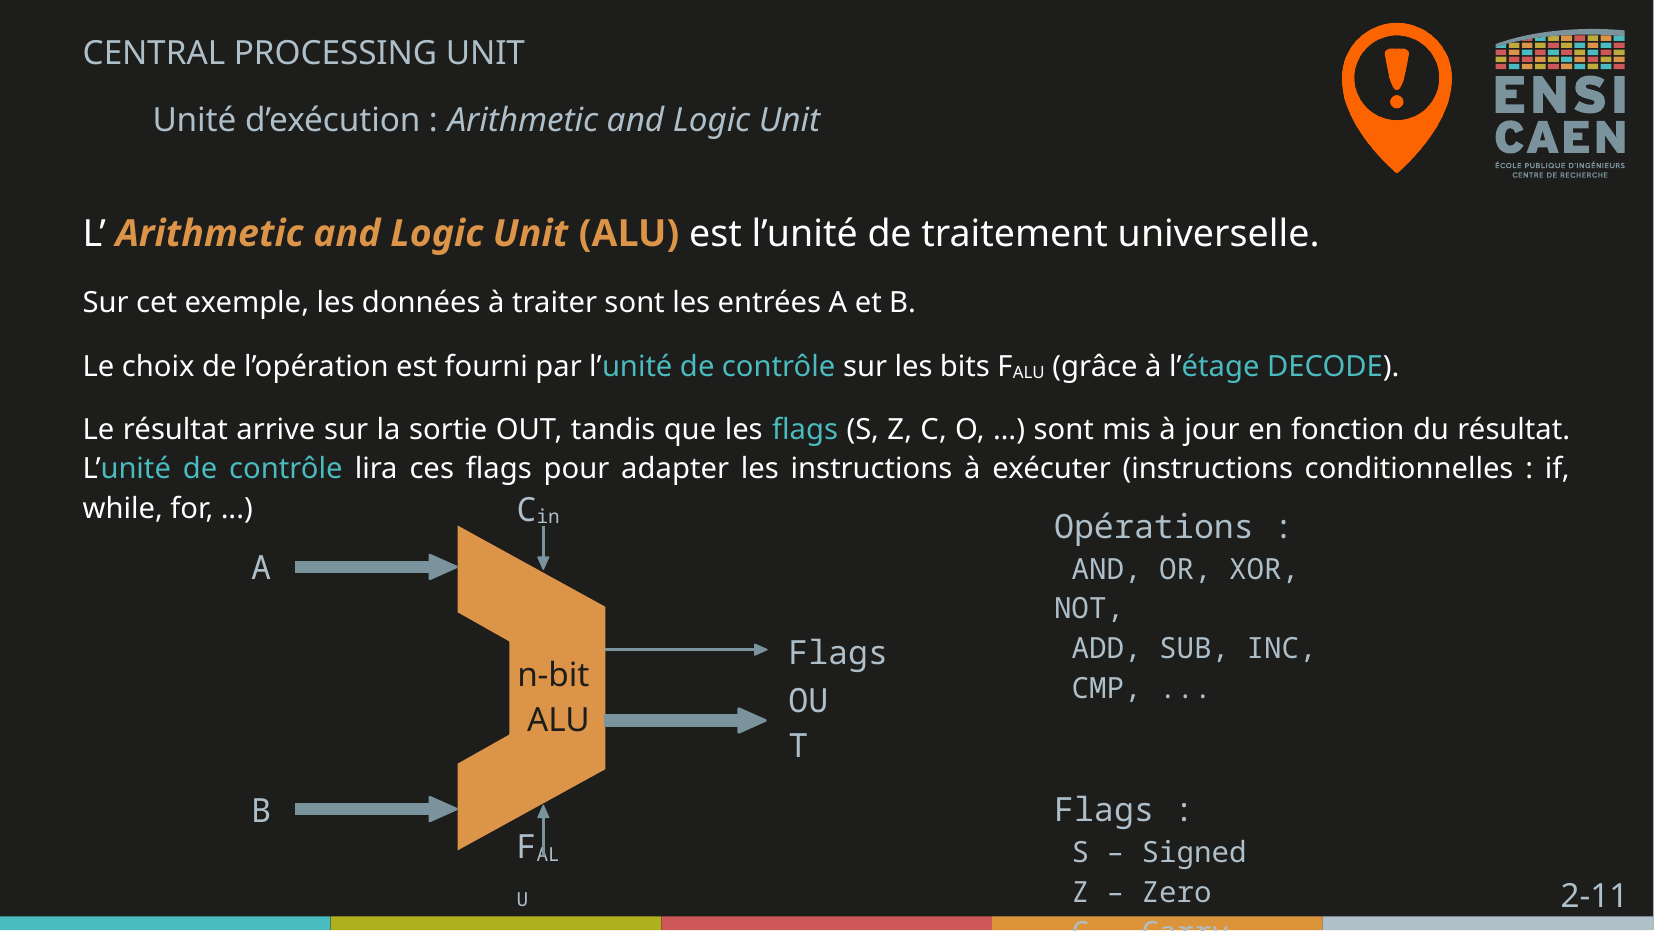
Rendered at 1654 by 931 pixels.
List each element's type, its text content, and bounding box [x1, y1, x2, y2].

text_box n-bit ALU [501, 643, 605, 734]
text_box A [236, 542, 296, 591]
picture [1316, 17, 1477, 178]
title CENTRAL PROCESSING UNIT Unité d’exécution : Arithmetic and Logic Unit [82, 0, 1467, 148]
text_box FALU [501, 844, 585, 893]
text_box Cin [501, 484, 585, 533]
text_box Flags [773, 627, 916, 676]
text_box [457, 525, 606, 851]
text_box Opérations : AND, OR, XOR, NOT, ADD, SUB, INC, CMP, ... Flags : S – Signed Z – Zero C – Carry O – Overflow ... [1039, 495, 1359, 886]
text_box B [236, 785, 296, 834]
text_box OUT [773, 698, 857, 747]
list L’ Arithmetic and Logic Unit (ALU) est l’unité de traitement universelle. Sur cet exemple, les données à traiter sont les entrées A et B. Le choix de l’opération est fourni par l’unité de contrôle sur les bits FALU (grâce à l’étage DECODE). Le résultat arrive sur la sortie OUT, tandis que les flags (S, Z, C, O, …) sont mis à jour en fonction du résultat. L’unité de contrôle lira ces flags pour adapter les instructions à exécuter (instructions conditionnelles : if, while, for, ...) [82, 206, 1571, 916]
